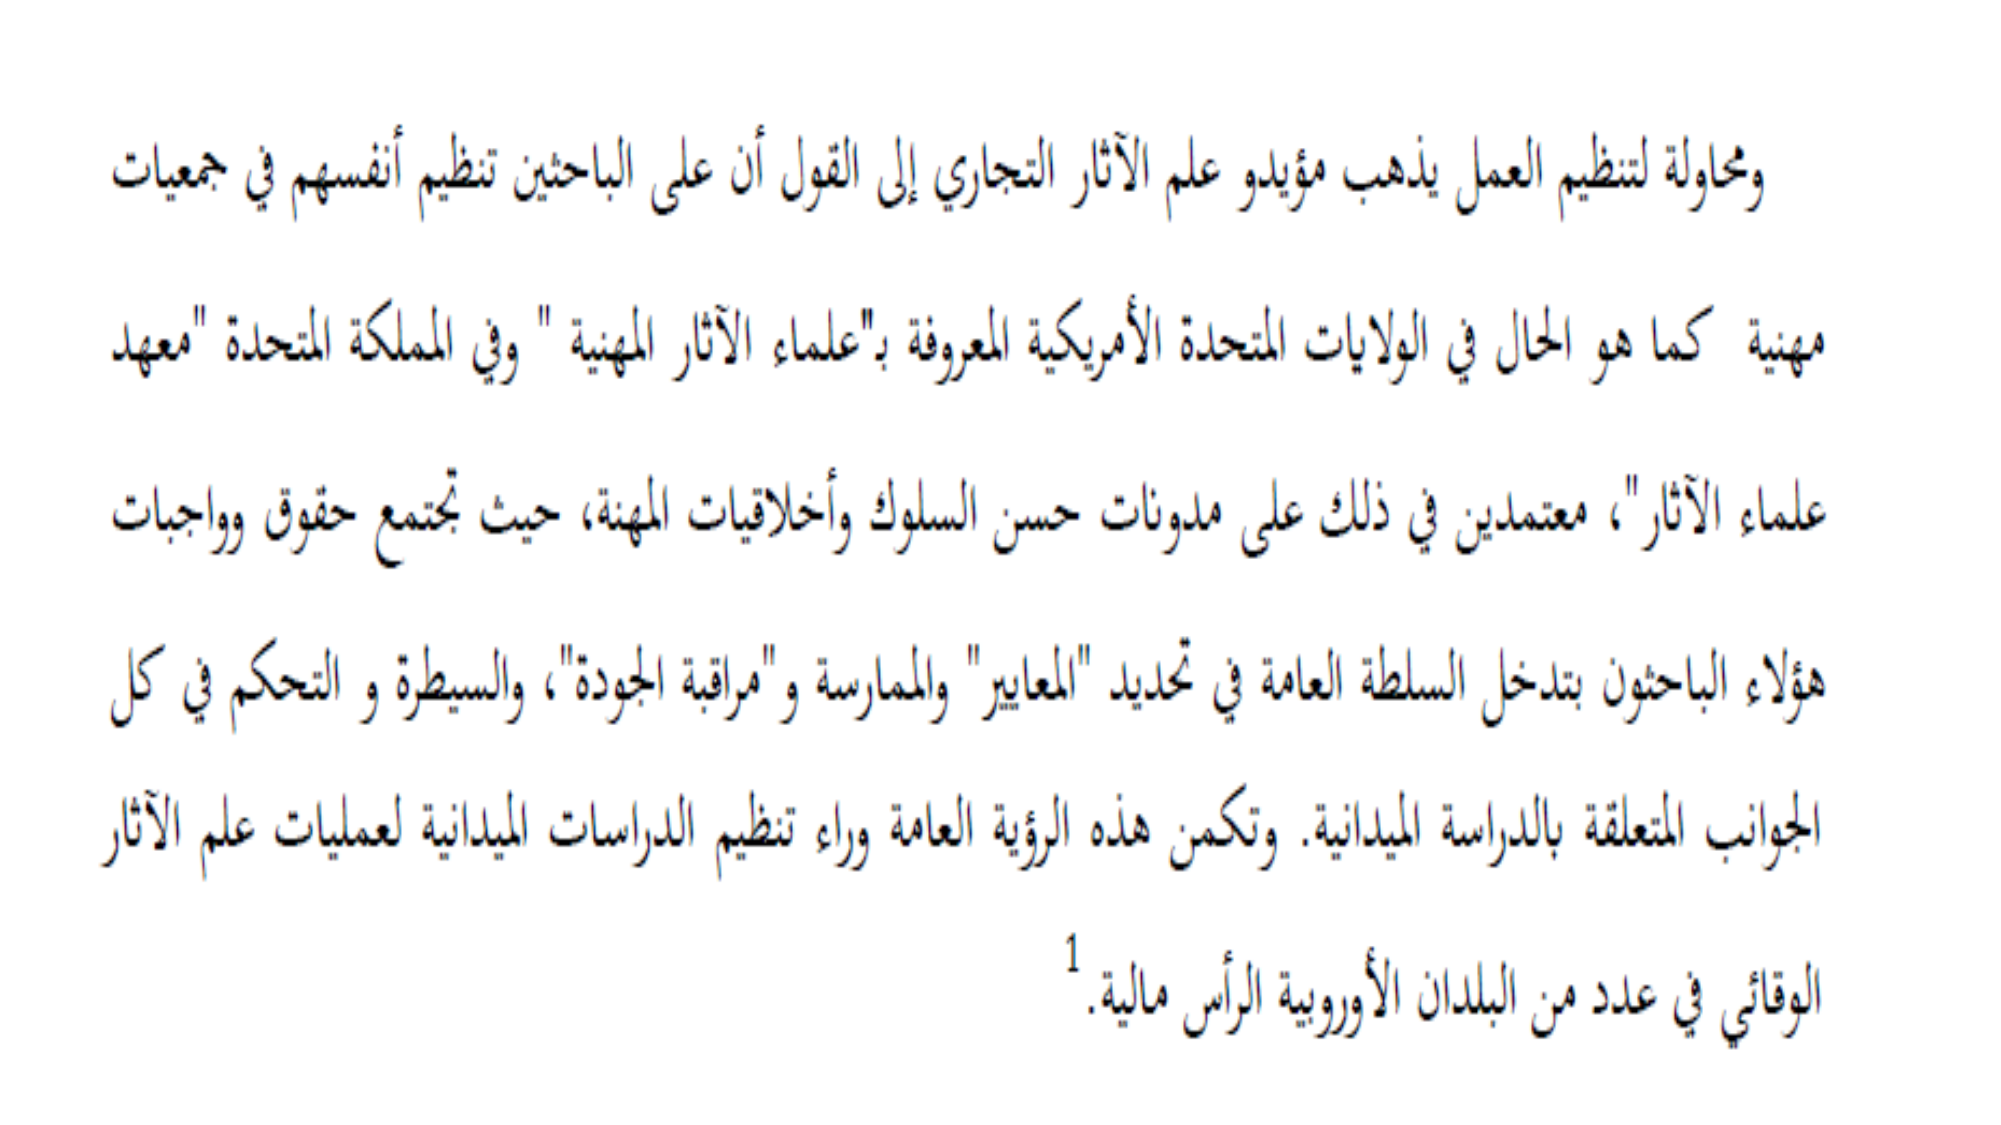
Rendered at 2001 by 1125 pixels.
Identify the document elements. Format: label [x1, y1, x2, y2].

picture [84, 102, 1848, 1085]
